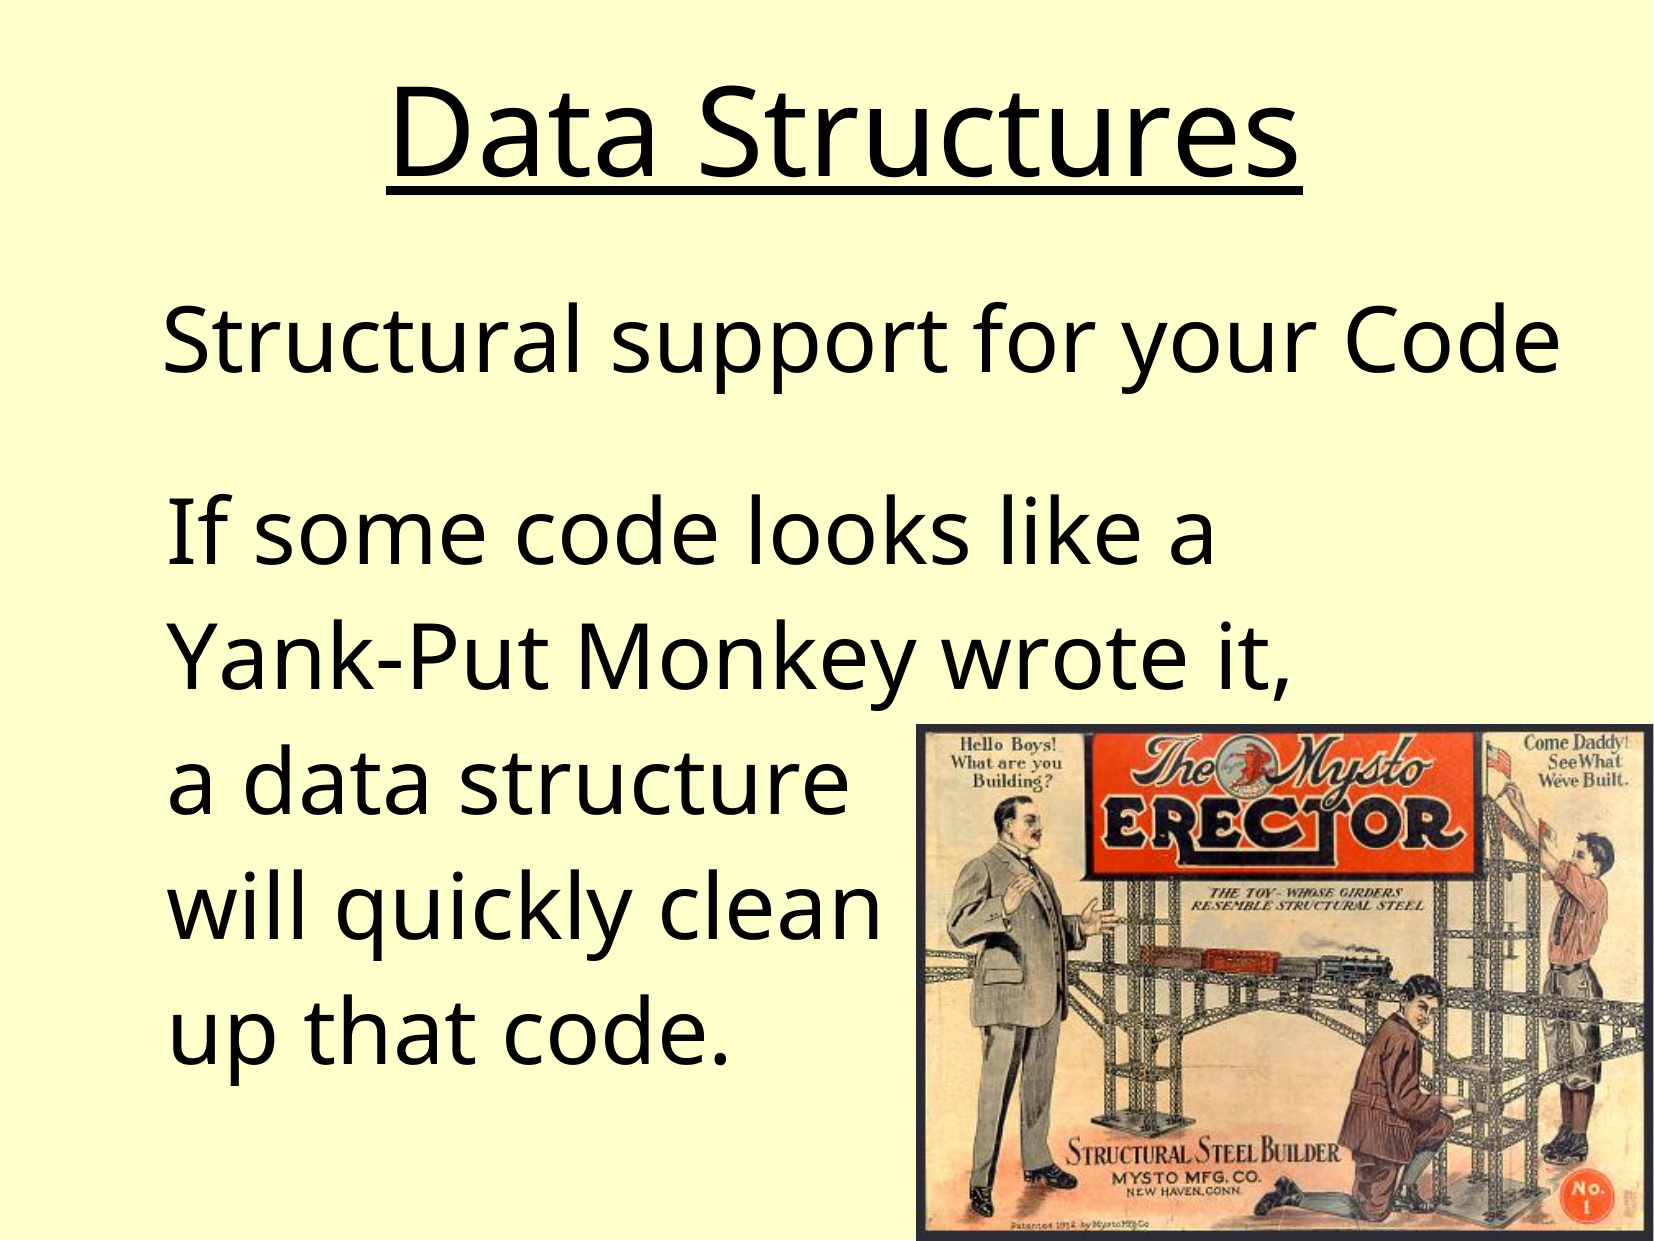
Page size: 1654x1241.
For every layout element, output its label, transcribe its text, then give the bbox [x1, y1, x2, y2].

picture [916, 997, 1654, 1241]
text_box If some code looks like a Yank-Put Monkey wrote it, a data structure will quickly clean up that code. [166, 466, 1654, 997]
text_box Data Structures [385, 42, 1255, 187]
text_box Structural support for your Code [160, 274, 1467, 381]
